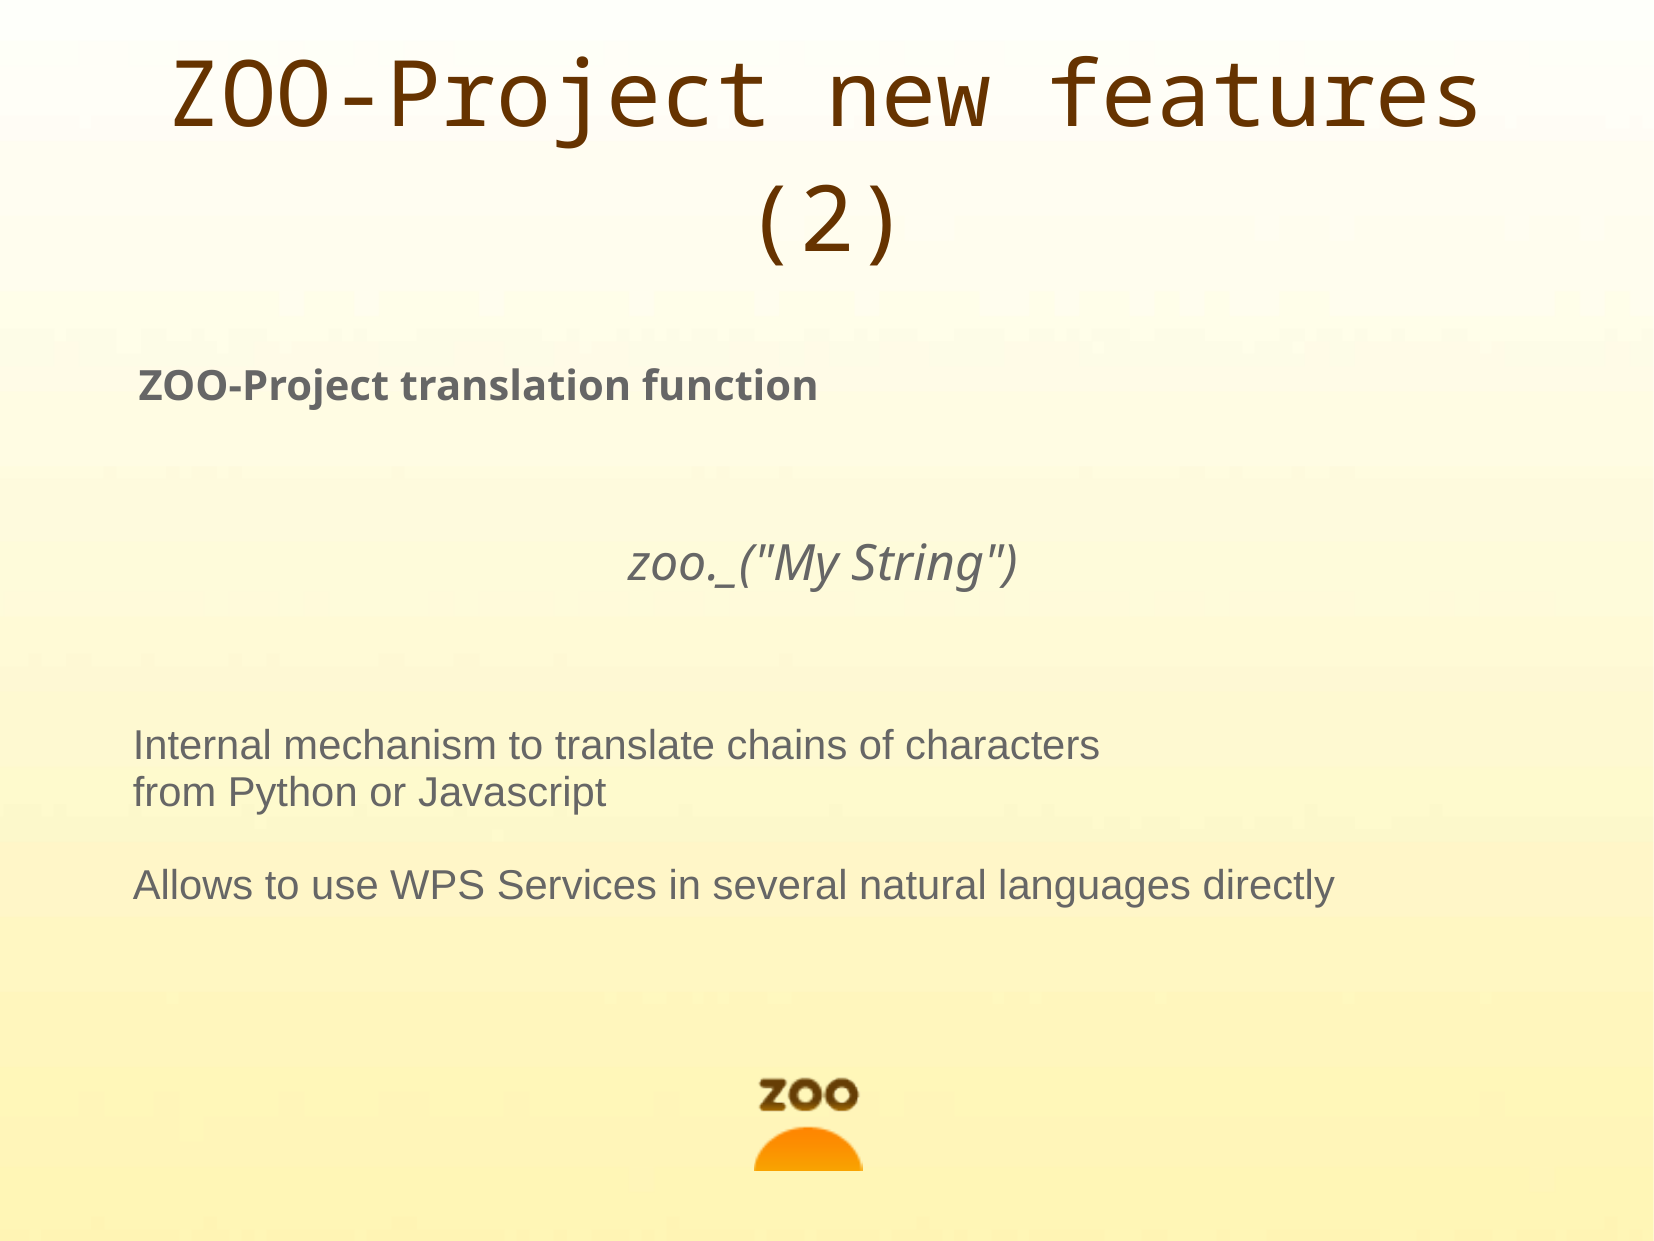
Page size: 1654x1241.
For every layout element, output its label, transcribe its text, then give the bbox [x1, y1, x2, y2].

text_box Internal mechanism to translate chains of characters from Python or Javascript Allows to use WPS Services in several natural languages directly [118, 714, 1548, 916]
picture [0, 0, 1654, 1241]
text_box ZOO-Project translation function zoo._("My String") [123, 348, 1524, 678]
title ZOO-Project new features (2) [82, 49, 1571, 257]
